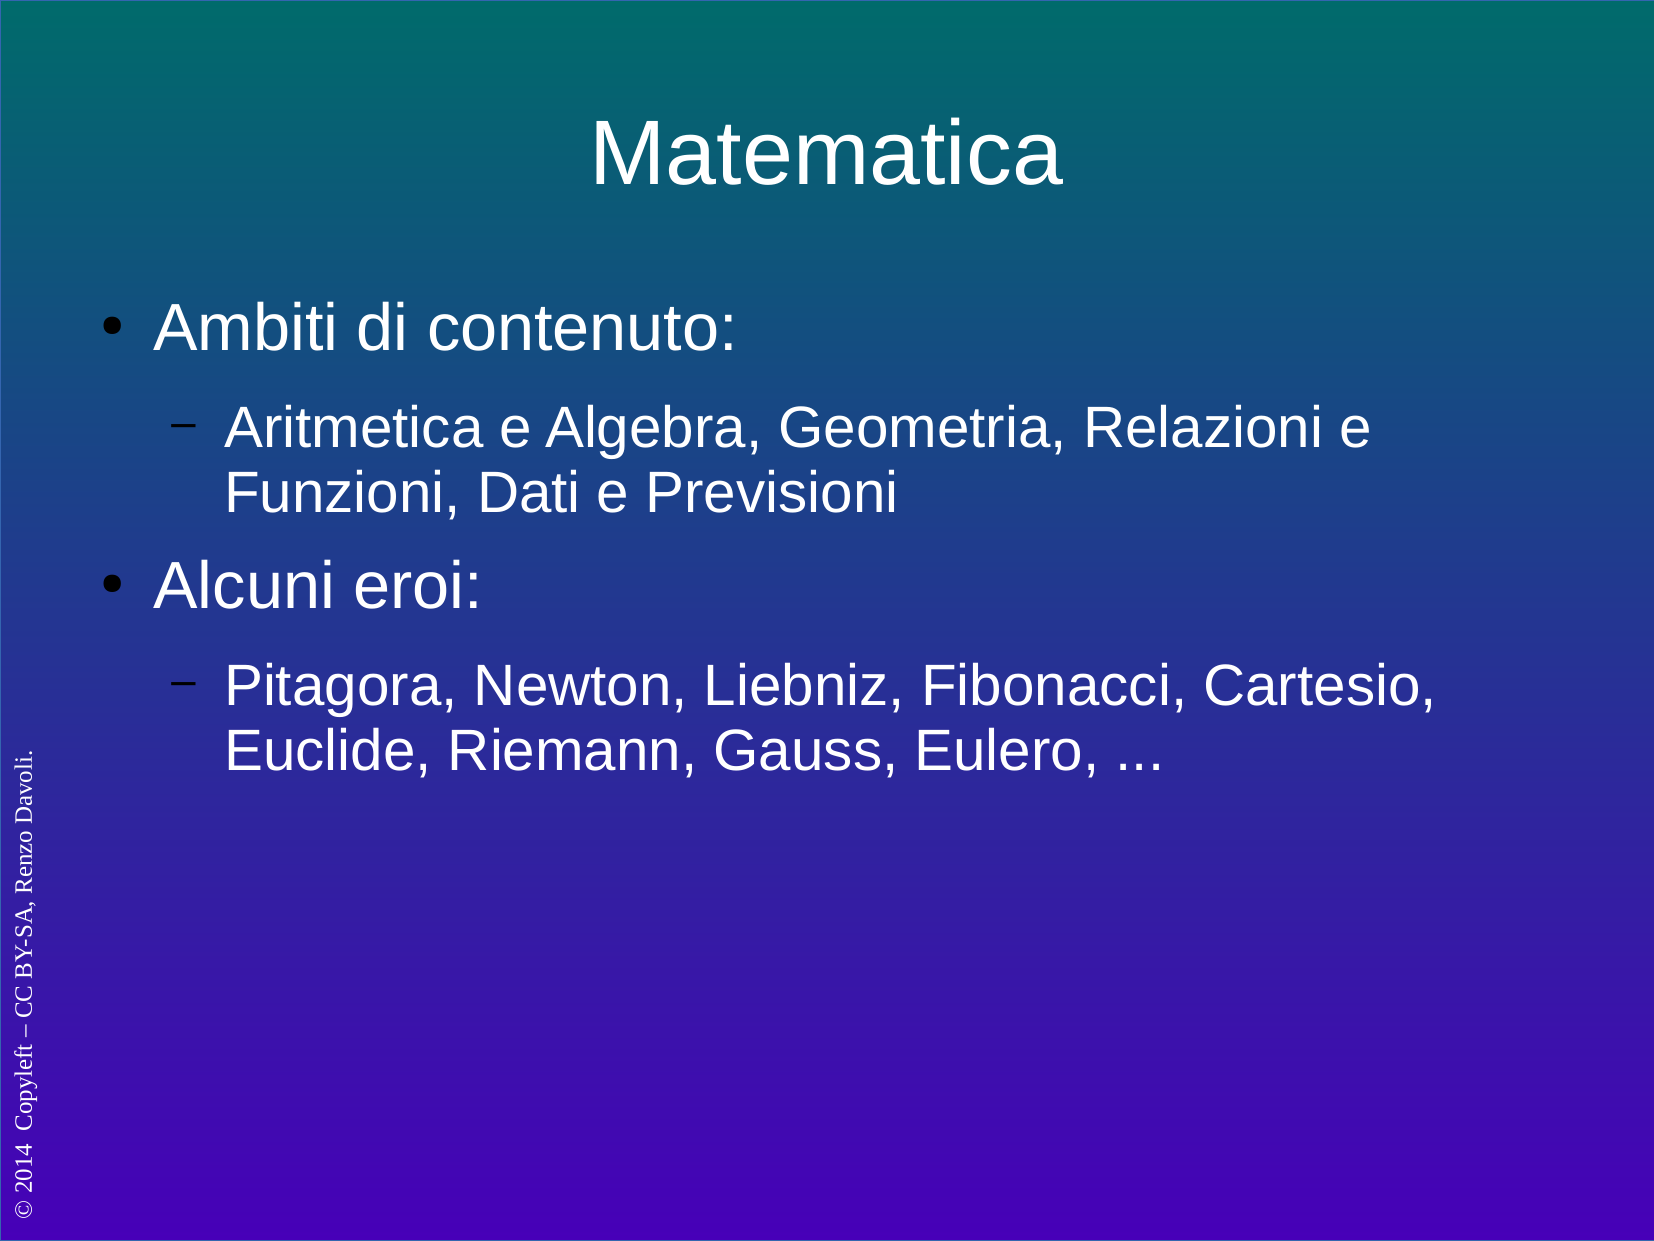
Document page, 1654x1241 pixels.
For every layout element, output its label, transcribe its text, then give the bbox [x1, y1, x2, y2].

list Ambiti di contenuto: Aritmetica e Algebra, Geometria, Relazioni e Funzioni, Dati e Previsioni Alcuni eroi: Pitagora, Newton, Liebniz, Fibonacci, Cartesio, Euclide, Riemann, Gauss, Eulero, ... [82, 290, 1571, 1010]
title Matematica [82, 49, 1571, 257]
